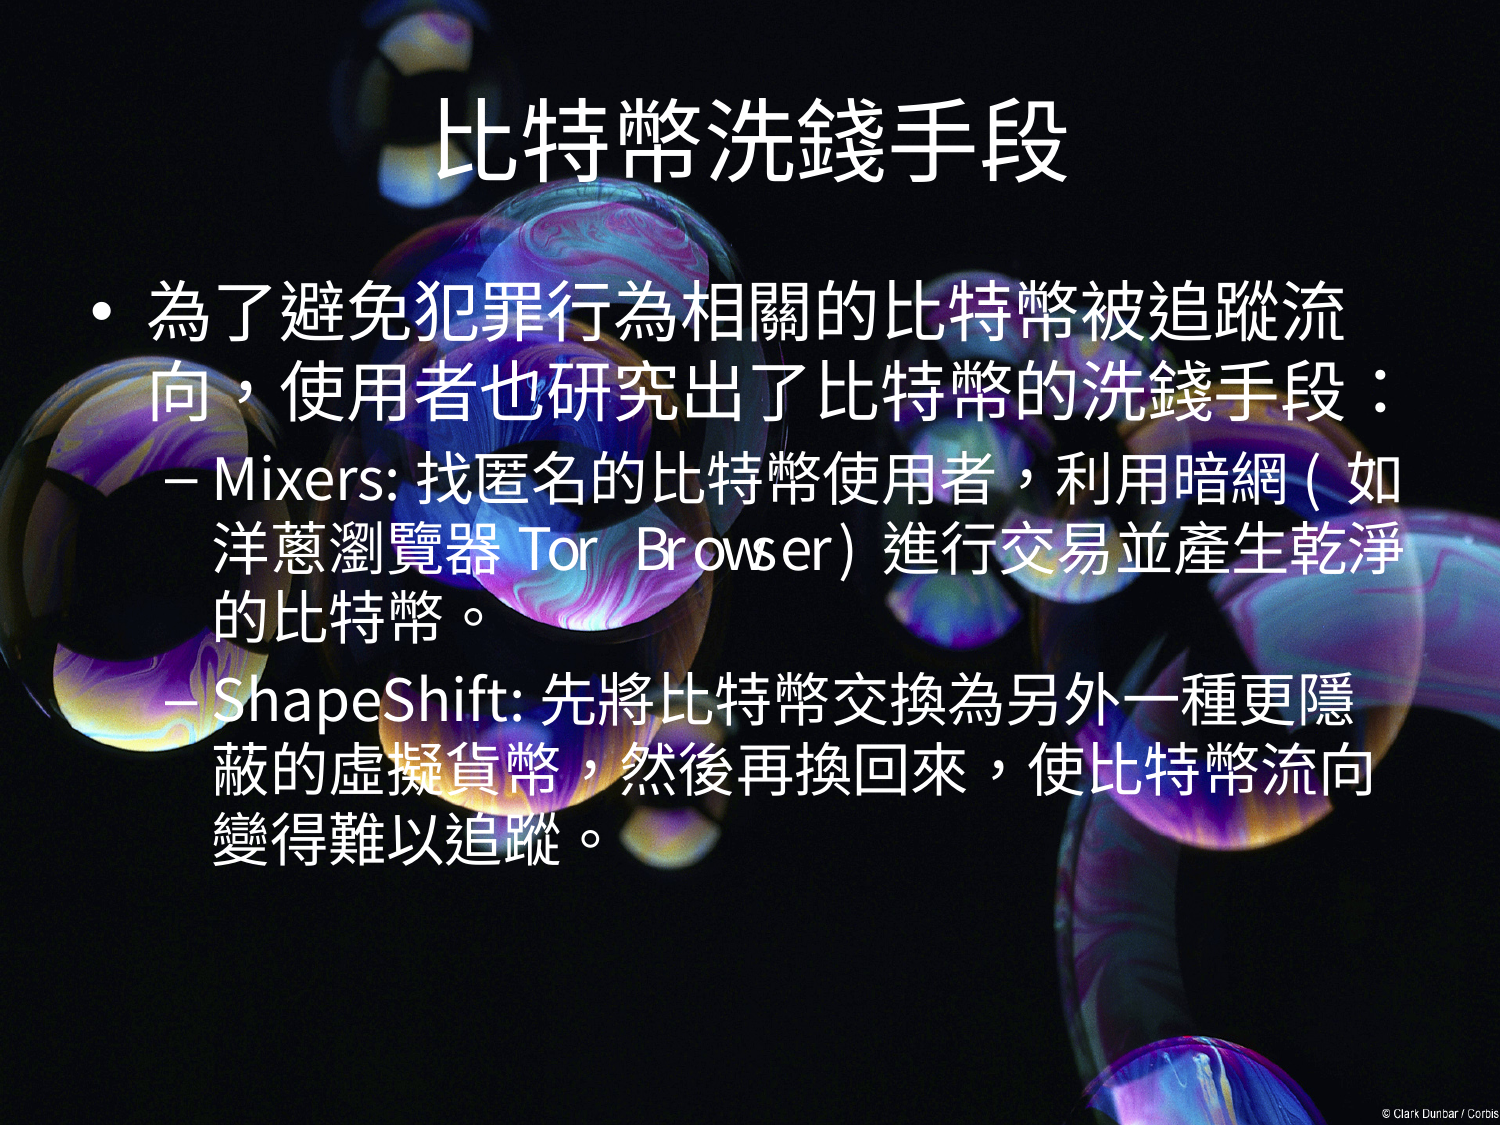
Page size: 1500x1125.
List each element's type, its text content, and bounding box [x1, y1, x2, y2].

picture [0, 0, 1500, 1125]
title 比特幣洗錢手段 [75, 45, 1425, 233]
list 為了避免犯罪行為相關的比特幣被追蹤流向，使用者也研究出了比特幣的洗錢手段： Mixers:找匿名的比特幣使用者，利用暗網(如洋蔥瀏覽器Tor Browser)進行交易並產生乾淨的比特幣。 ShapeShift:先將比特幣交換為另外一種更隱蔽的虛擬貨幣，然後再換回來，使比特幣流向變得難以追蹤。 [75, 262, 1425, 1005]
